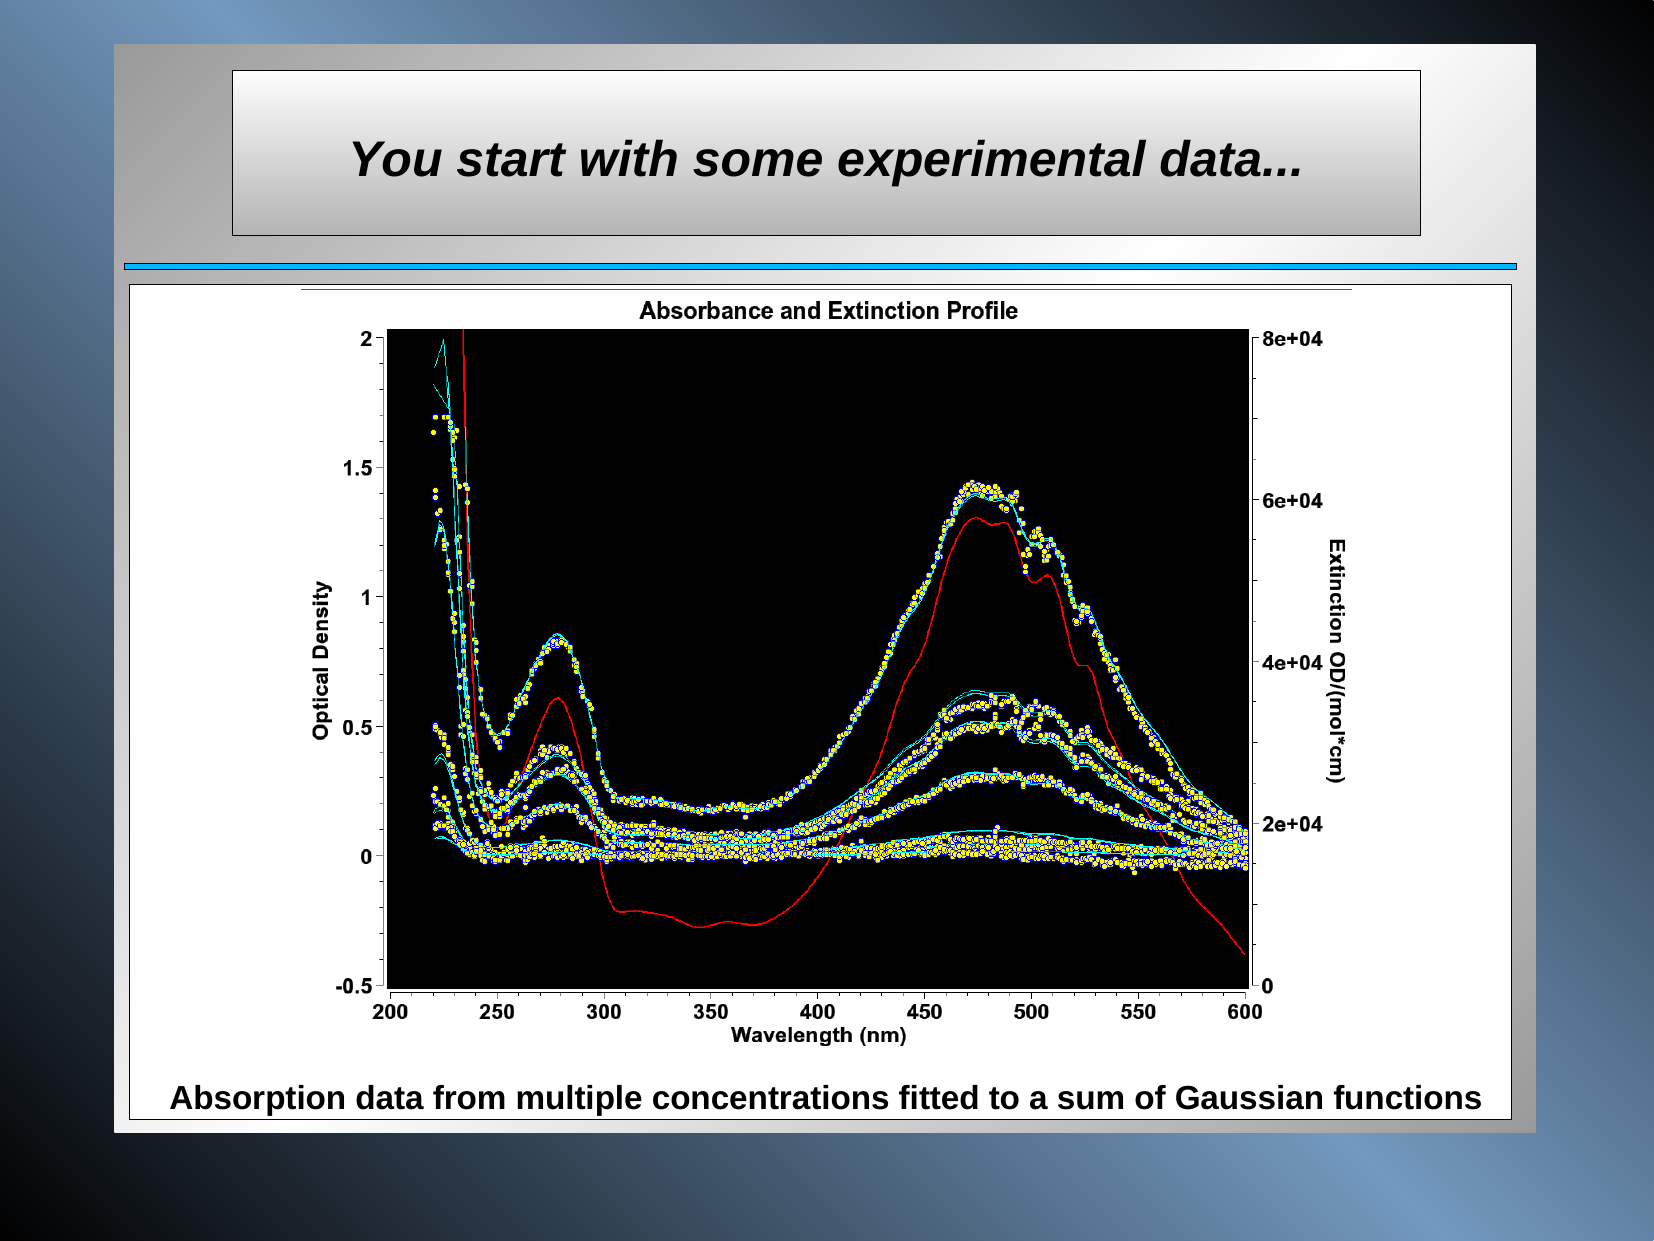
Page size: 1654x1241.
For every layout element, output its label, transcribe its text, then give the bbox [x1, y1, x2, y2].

text_box Absorption data from multiple concentrations fitted to a sum of Gaussian functions [138, 1060, 1516, 1117]
picture [301, 289, 1352, 1049]
text_box [124, 263, 1517, 270]
text_box You start with some experimental data... [326, 131, 1328, 194]
text_box [232, 70, 1421, 236]
text_box [129, 284, 1512, 1120]
